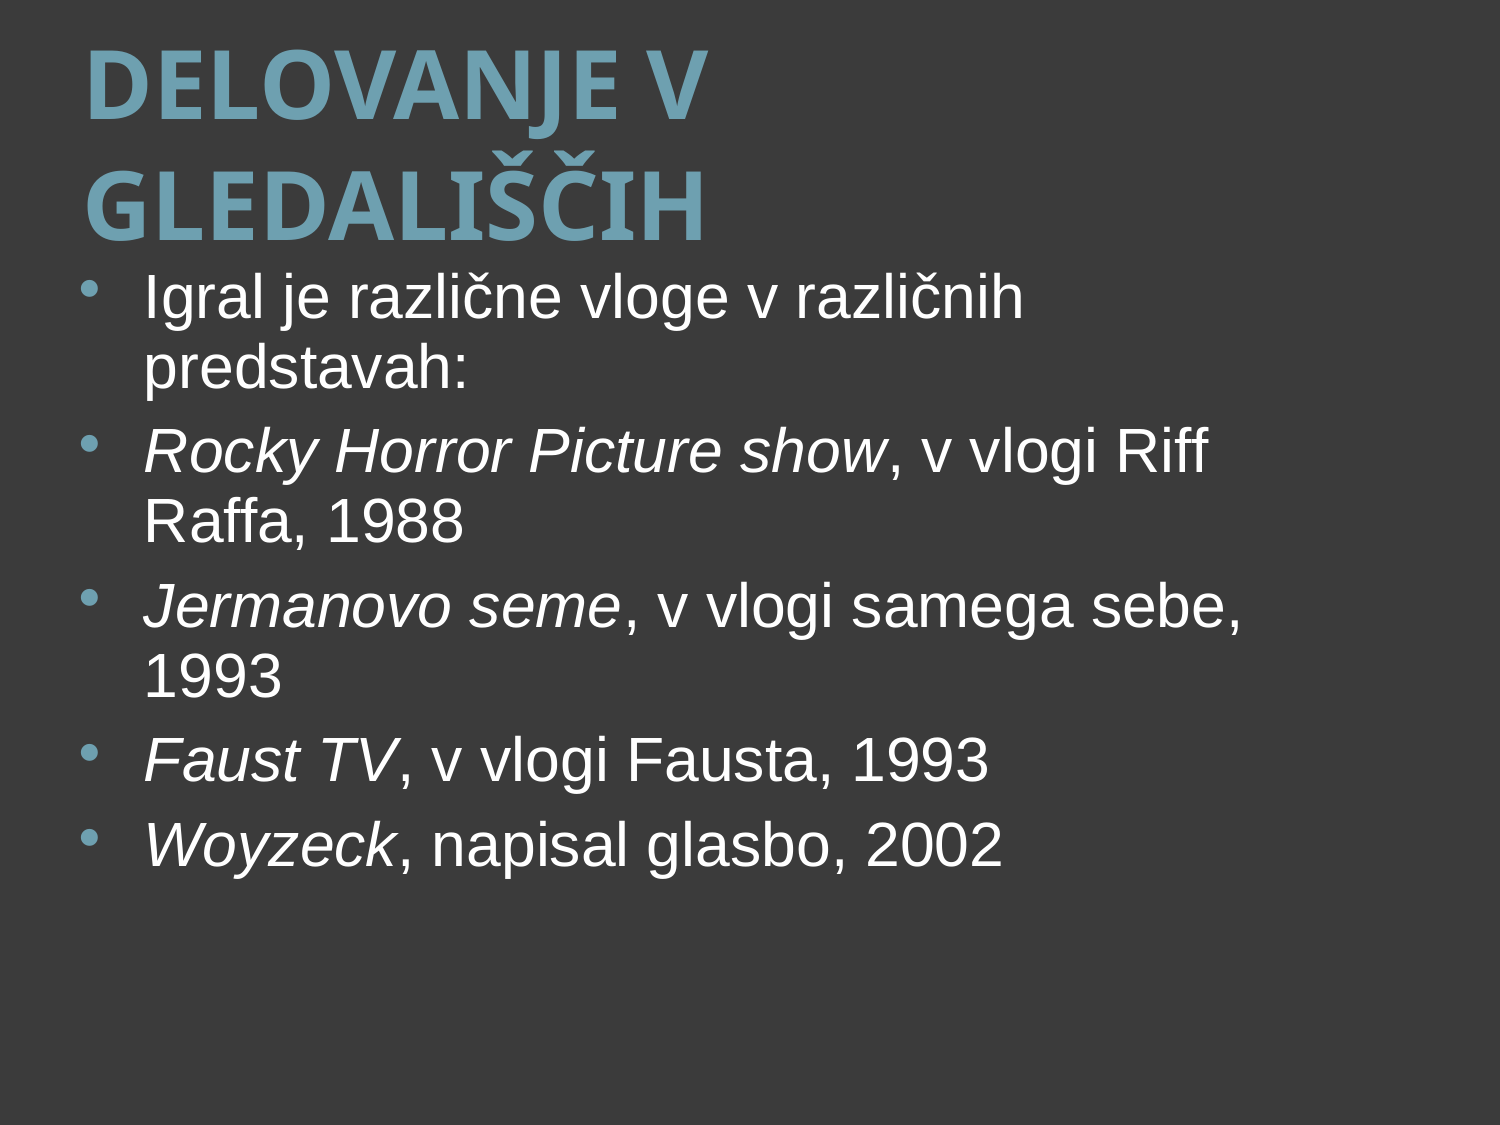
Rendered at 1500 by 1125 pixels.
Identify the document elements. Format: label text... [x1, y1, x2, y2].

list Igral je različne vloge v različnih predstavah: Rocky Horror Picture show, v vlogi Riff Raffa, 1988 Jermanovo seme, v vlogi samega sebe, 1993 Faust TV, v vlogi Fausta, 1993 Woyzeck, napisal glasbo, 2002 [75, 262, 1300, 1006]
title DELOVANJE V GLEDALIŠČIH [75, 44, 1300, 233]
